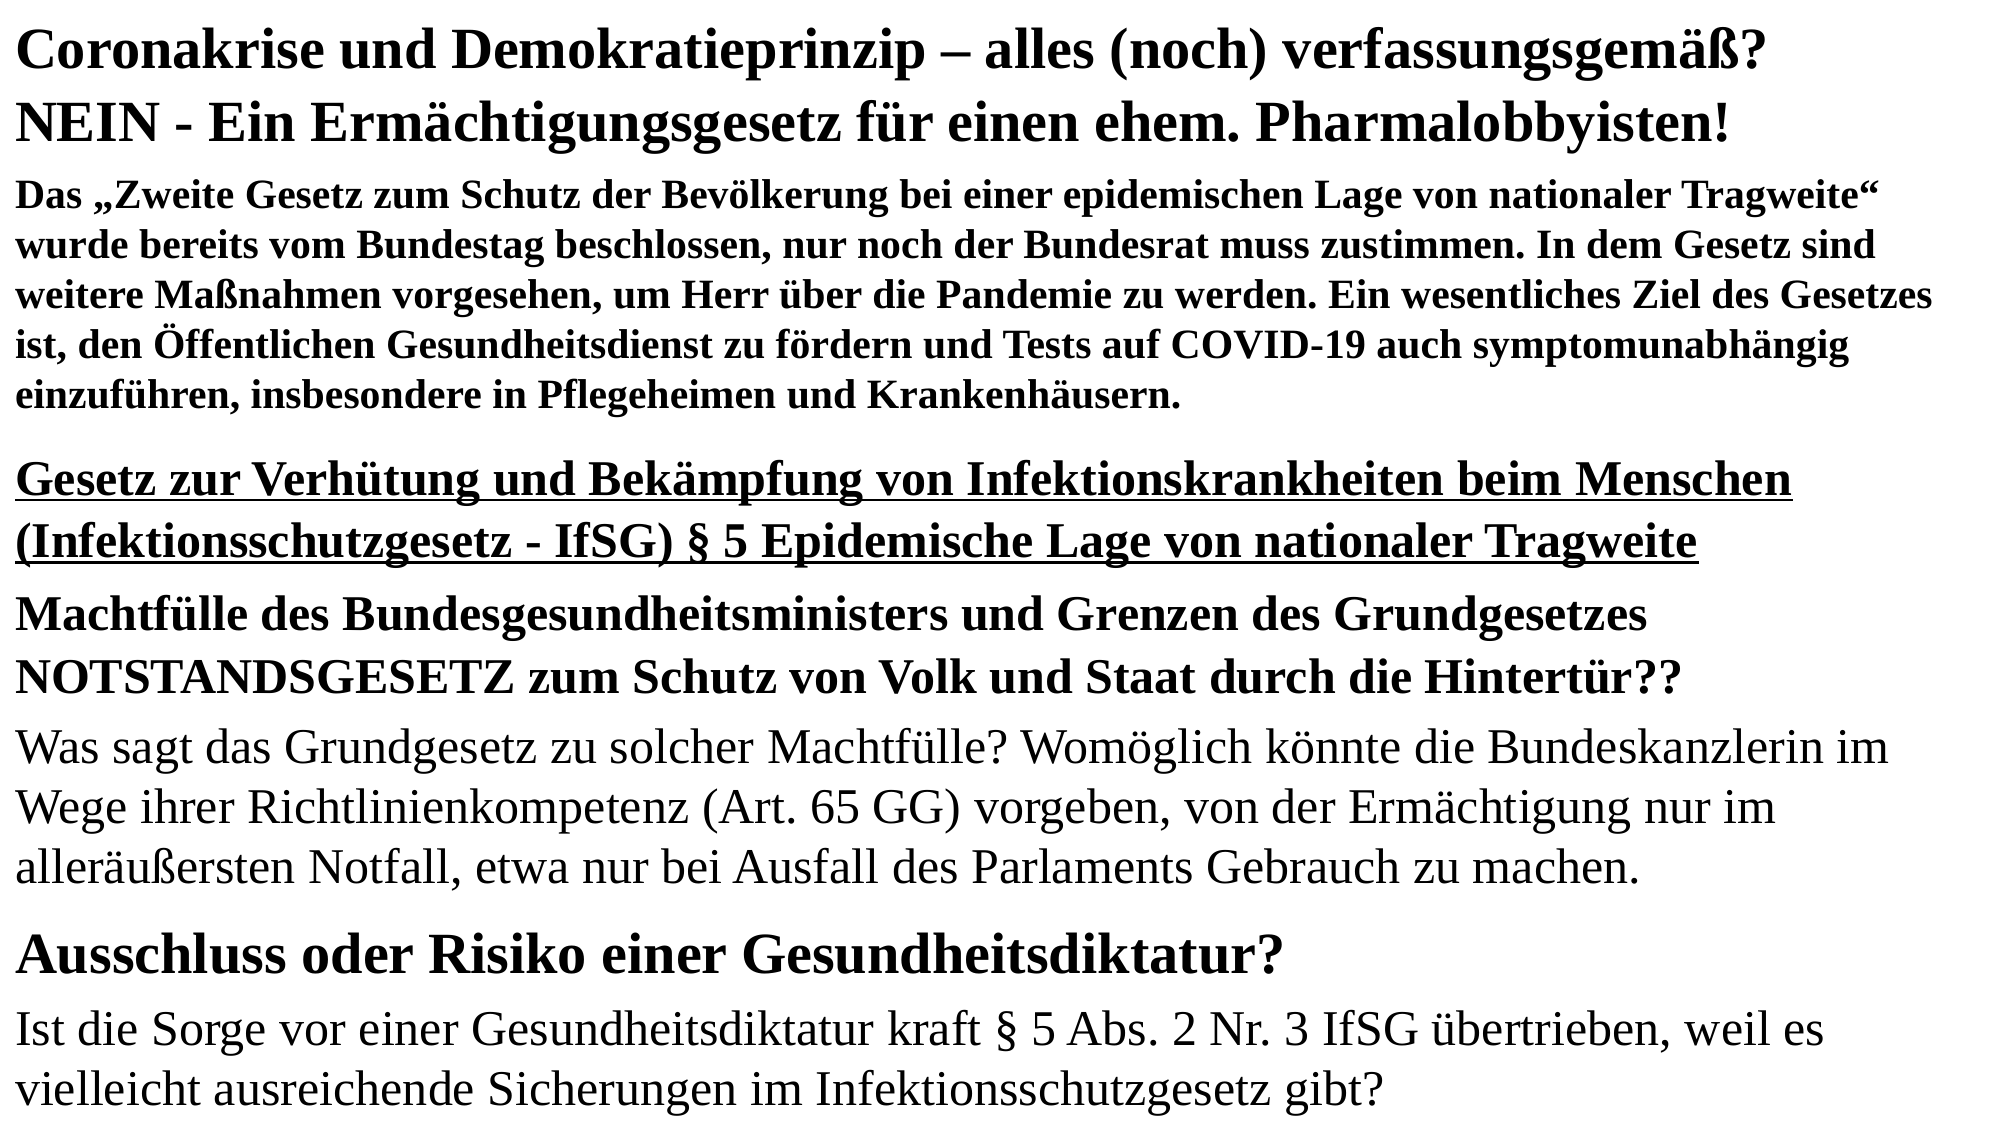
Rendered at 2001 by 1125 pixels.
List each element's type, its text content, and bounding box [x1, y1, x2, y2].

text_box Ausschluss oder Risiko einer Gesundheitsdiktatur? Ist die Sorge vor einer Gesundheitsdiktatur kraft § 5 Abs. 2 Nr. 3 IfSG übertrieben, weil es vielleicht ausreichende Sicherungen im Infektionsschutzgesetz gibt? [0, 904, 1981, 1125]
text_box Coronakrise und Demokratieprinzip – alles (noch) verfassungsgemäß? NEIN - Ein Ermächtigungsgesetz für einen ehem. Pharmalobbyisten! [0, 0, 2000, 158]
text_box Das „Zweite Gesetz zum Schutz der Bevölkerung bei einer epidemischen Lage von nationaler Tragweite“ wurde bereits vom Bundestag beschlossen, nur noch der Bundesrat muss zustimmen. In dem Gesetz sind weitere Maßnahmen vorgesehen, um Herr über die Pandemie zu werden. Ein wesentliches Ziel des Gesetzes ist, den Öffentlichen Gesundheitsdienst zu fördern und Tests auf COVID-19 auch symptomunabhängig einzuführen, insbesondere in Pflegeheimen und Krankenhäusern. [0, 158, 2000, 427]
text_box Gesetz zur Verhütung und Bekämpfung von Infektionskrankheiten beim Menschen (Infektionsschutzgesetz - IfSG) § 5 Epidemische Lage von nationaler Tragweite Machtfülle des Bundesgesundheitsministers und Grenzen des Grundgesetzes NOTSTANDSGESETZ zum Schutz von Volk und Staat durch die Hintertür?? Was sagt das Grundgesetz zu solcher Machtfülle? Womöglich könnte die Bundeskanzlerin im Wege ihrer Richtlinienkompetenz (Art. 65 GG) vorgeben, von der Ermächtigung nur im alleräußersten Notfall, etwa nur bei Ausfall des Parlaments Gebrauch zu machen. [0, 365, 1981, 904]
